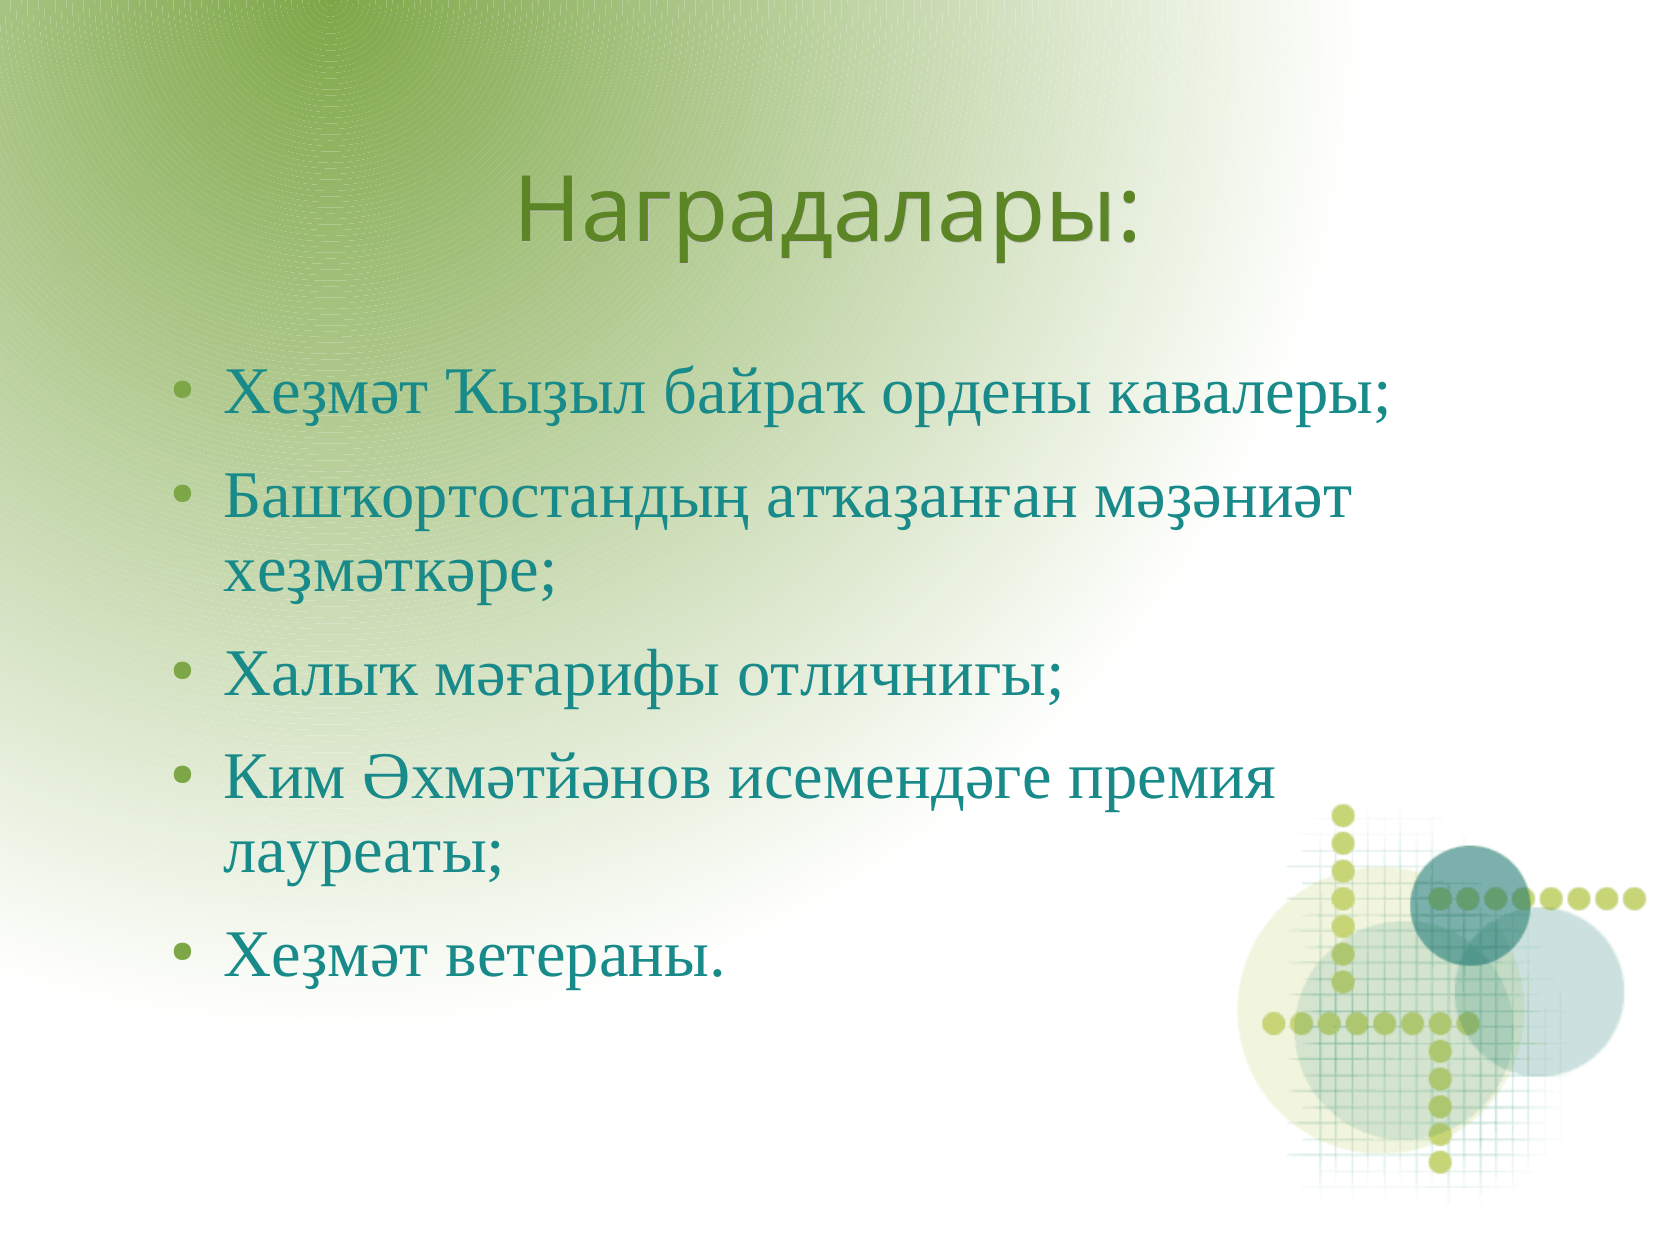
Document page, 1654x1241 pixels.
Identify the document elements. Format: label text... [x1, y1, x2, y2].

title Наградалары: [121, 110, 1534, 303]
picture [1224, 792, 1654, 1211]
list Хеҙмәт Ҡыҙыл байраҡ ордены кавалеры; Башҡортостандың атҡаҙанған мәҙәниәт хеҙмәткәре; Халыҡ мәғарифы отличнигы; Ким Әхмәтйәнов исемендәге премия лауреаты; Хеҙмәт ветераны. [152, 354, 1565, 1121]
